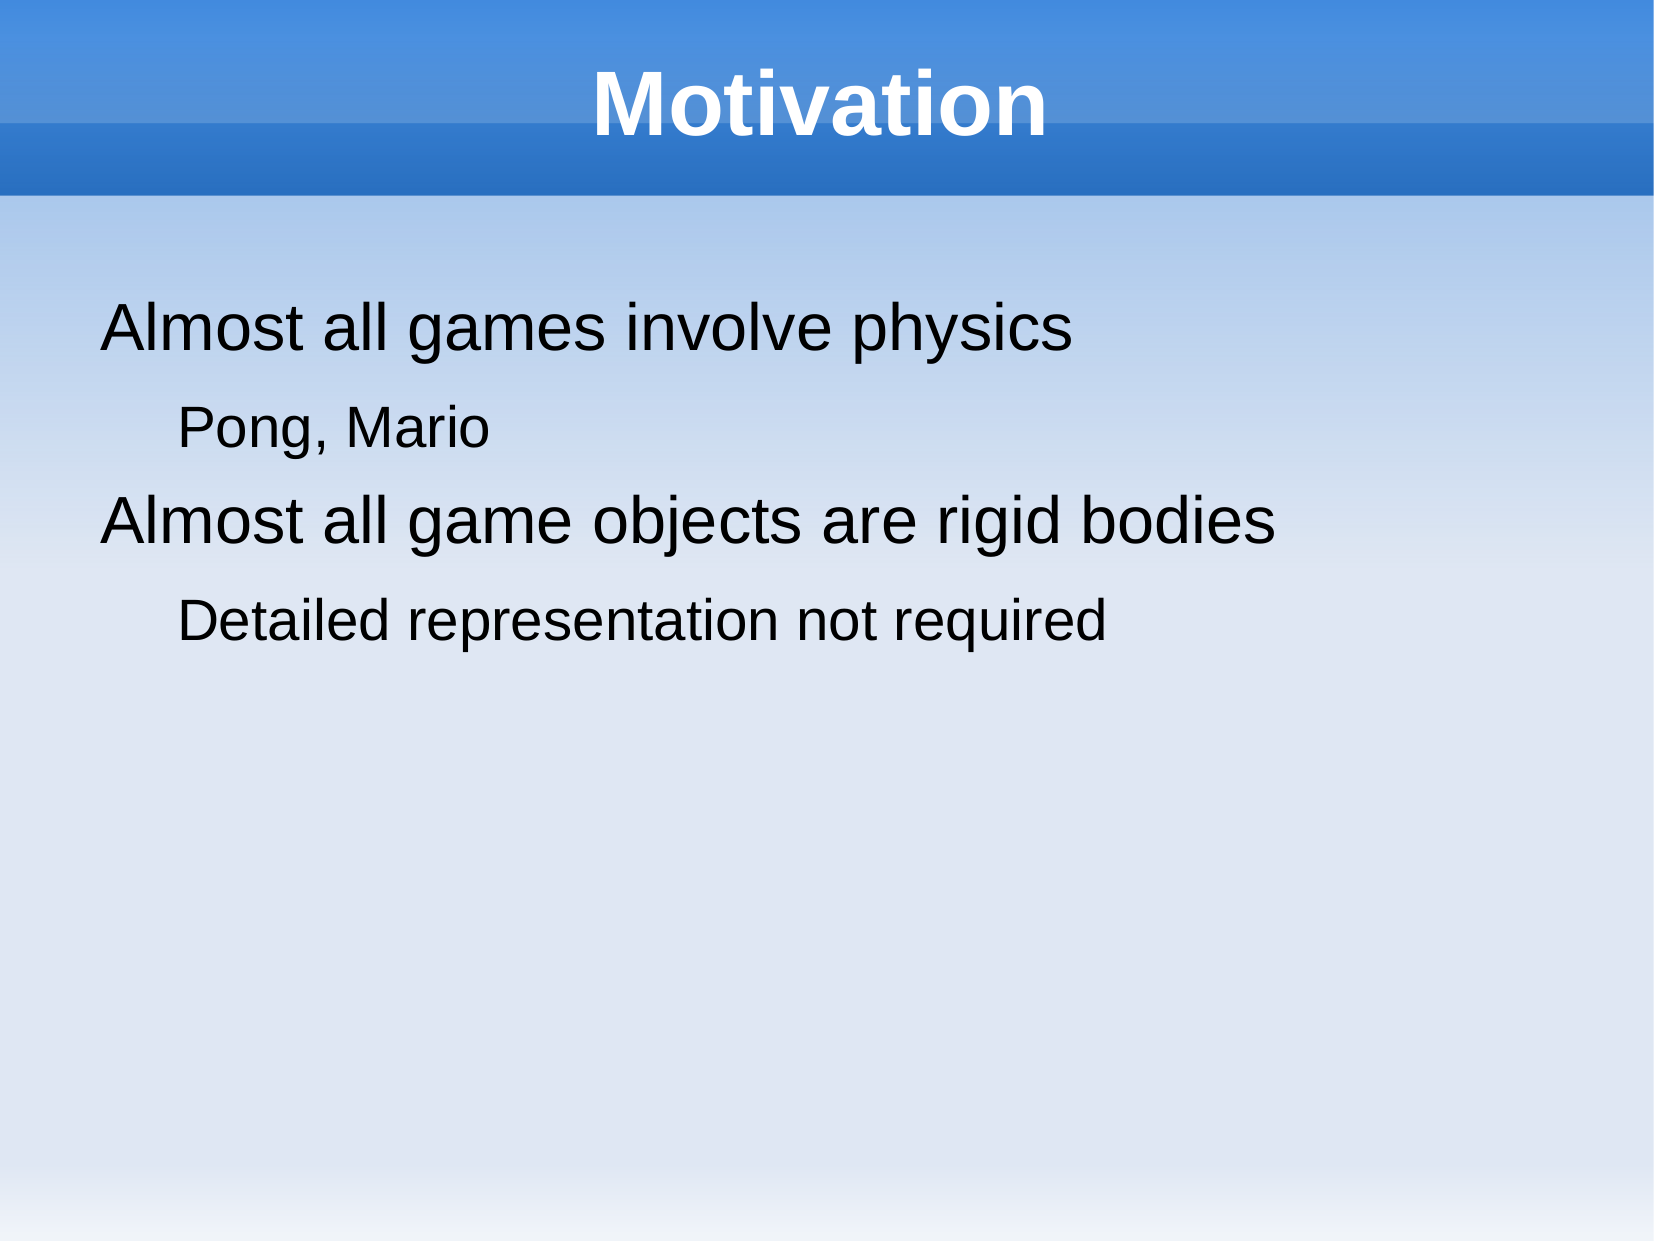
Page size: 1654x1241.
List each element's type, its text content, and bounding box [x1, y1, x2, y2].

picture [0, 0, 1654, 1241]
title Motivation [76, 7, 1565, 200]
list Almost all games involve physics Pong, Mario Almost all game objects are rigid bodies Detailed representation not required [82, 290, 1571, 1094]
